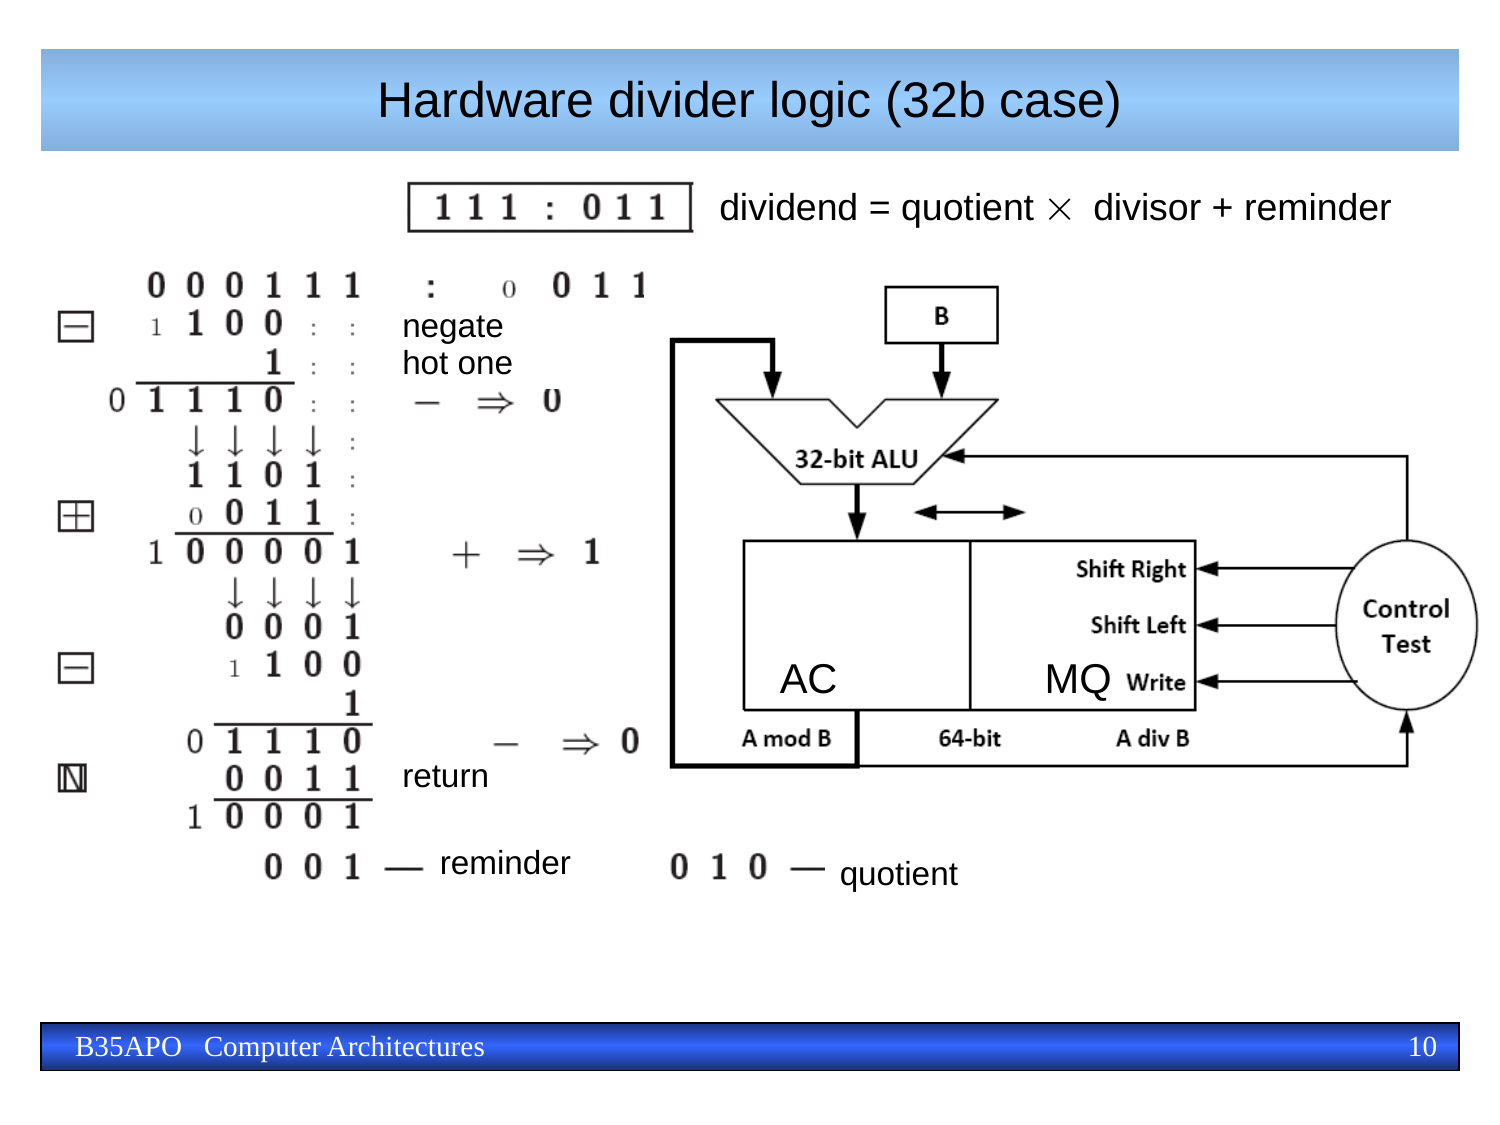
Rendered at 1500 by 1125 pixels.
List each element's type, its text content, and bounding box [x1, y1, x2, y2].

text_box quotient [825, 848, 988, 901]
title Hardware divider logic (32b case) [41, 49, 1459, 151]
picture [35, 175, 1500, 891]
text_box reminder [424, 837, 588, 890]
text_box dividend = quotient  divisor + reminder [691, 175, 1450, 237]
text_box return [387, 750, 550, 802]
text_box AC MQ [750, 644, 1184, 711]
text_box negate hot one [387, 299, 638, 389]
